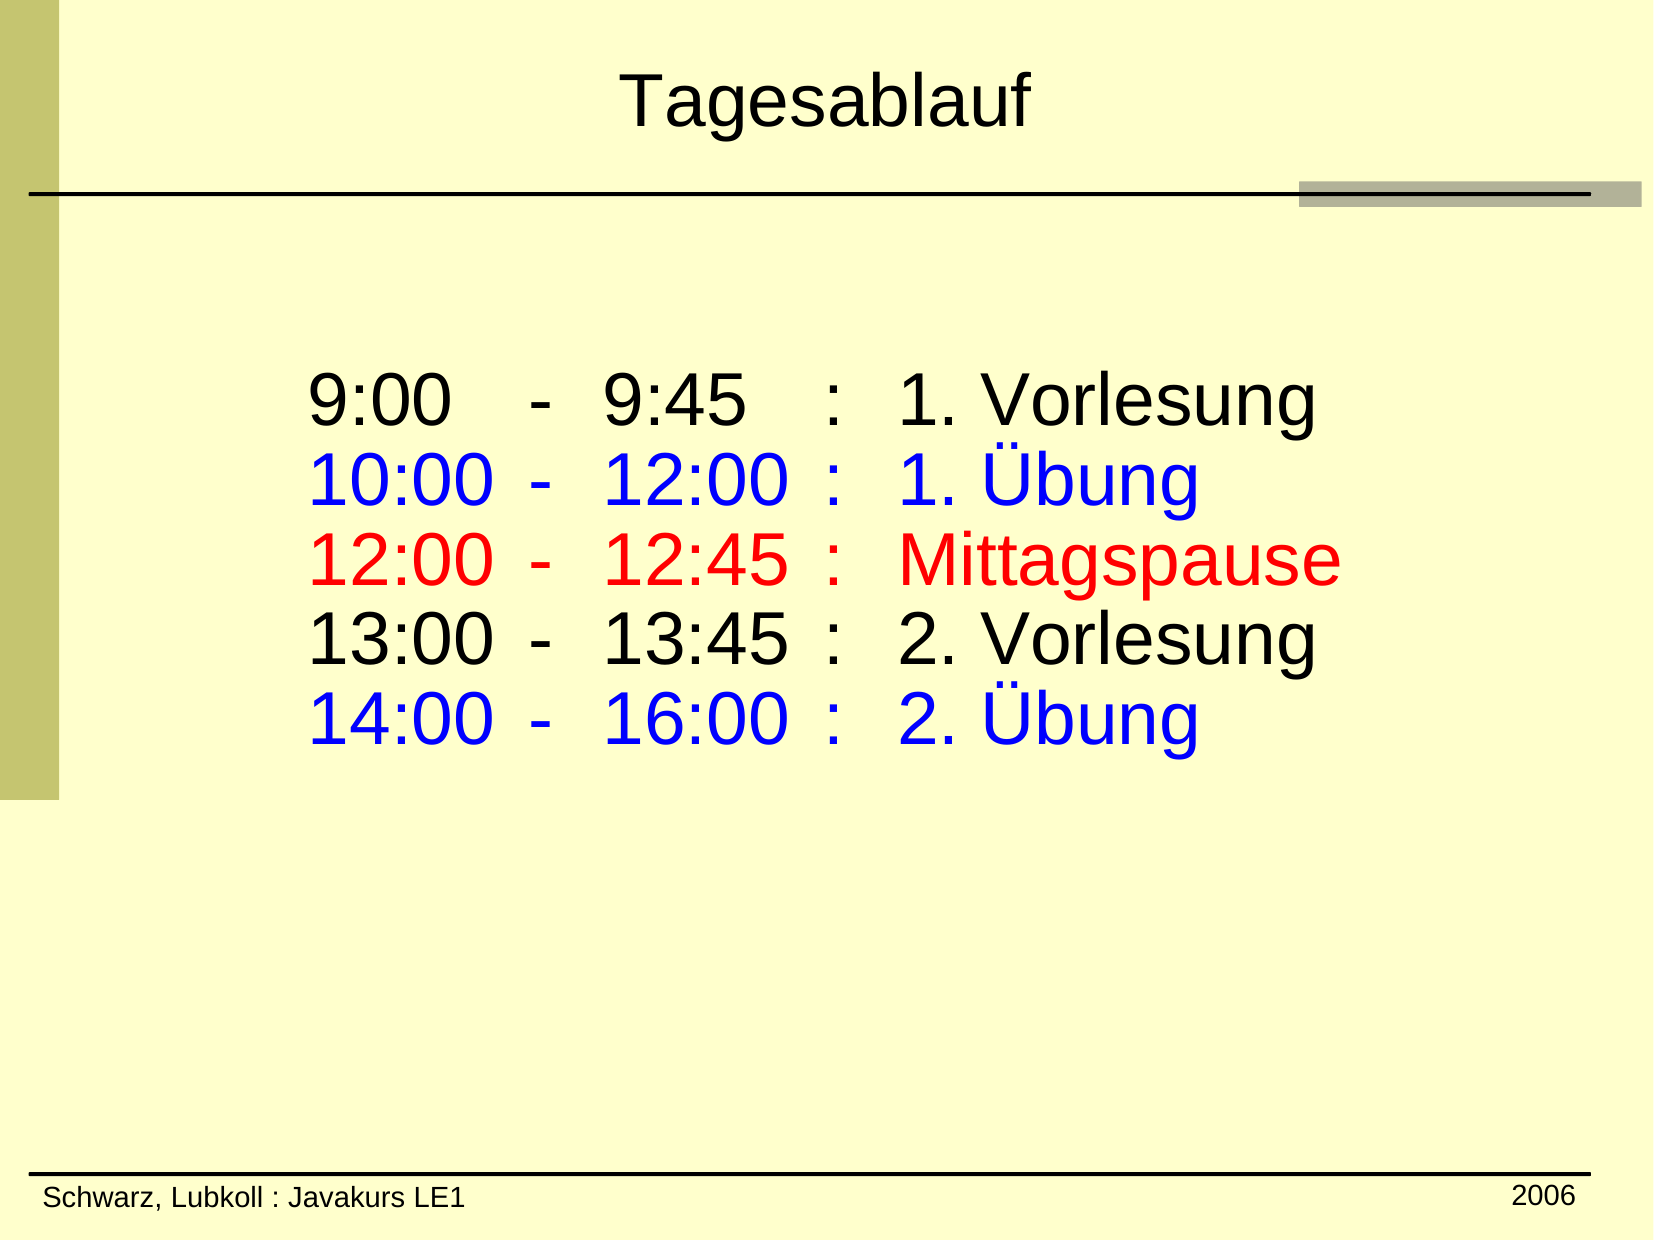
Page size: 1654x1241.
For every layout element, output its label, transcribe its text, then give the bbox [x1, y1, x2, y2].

title Tagesablauf [119, 19, 1532, 188]
text_box 9:00 - 9:45 : 1. Vorlesung 10:00 - 12:00 : 1. Übung 12:00 - 12:45 : Mittagspause 13:00 - 13:45 : 2. Vorlesung 14:00 - 16:00 : 2. Übung [292, 354, 1388, 773]
